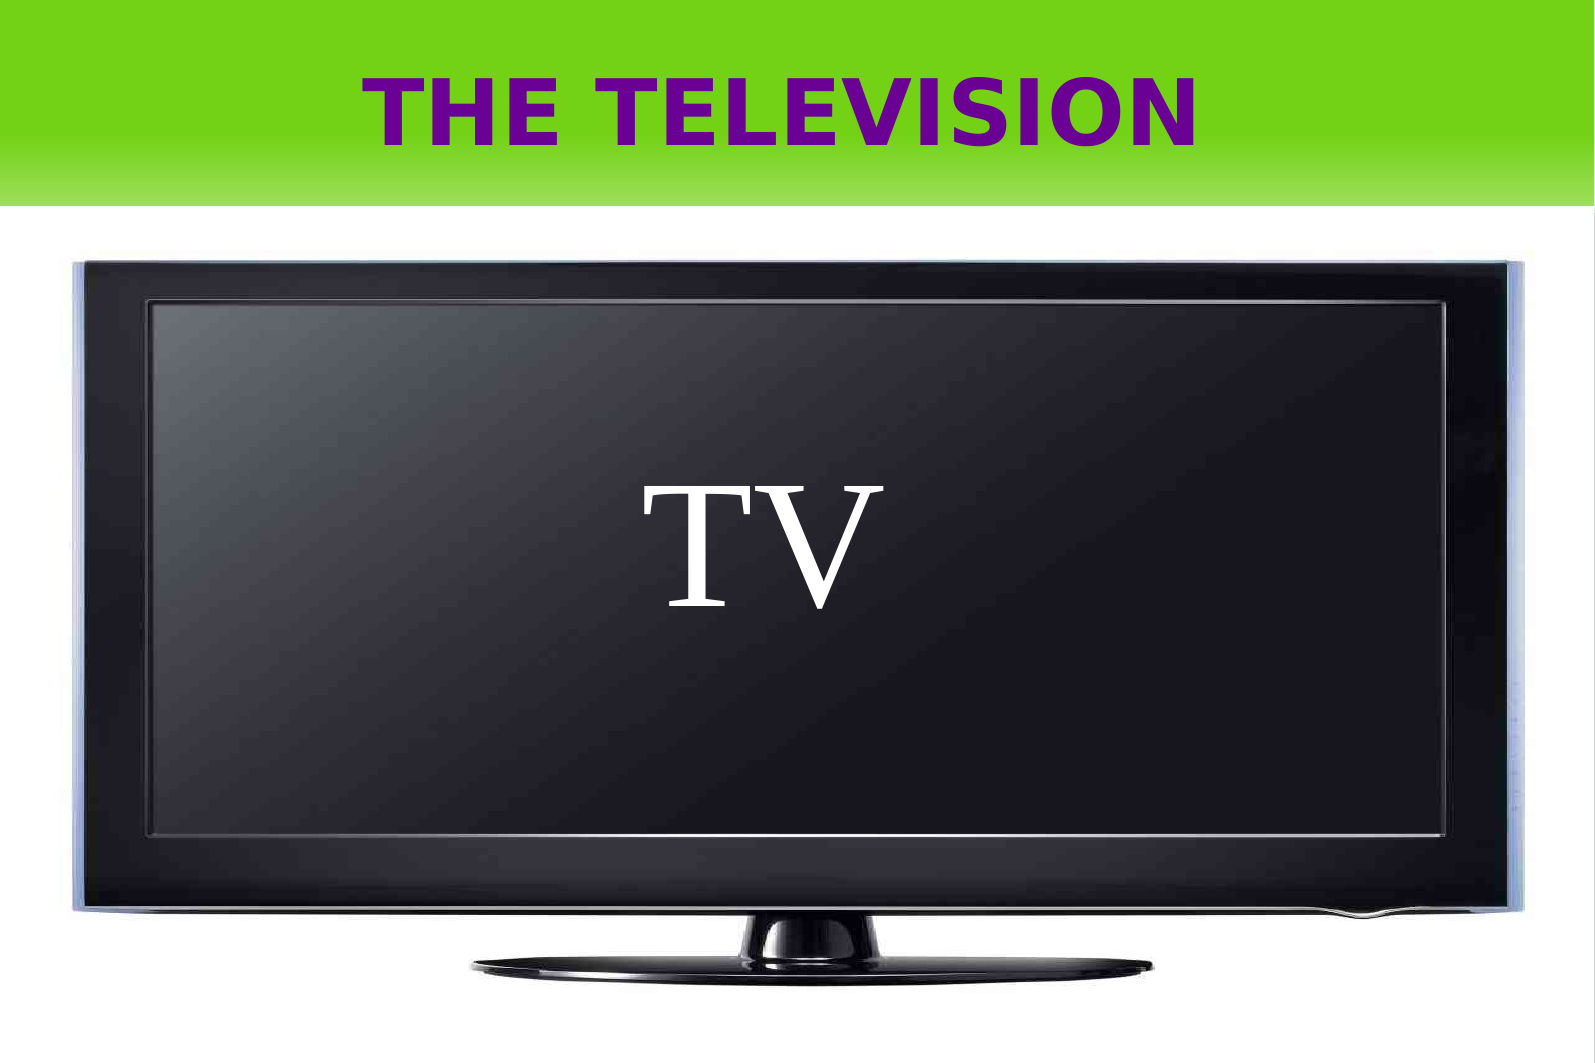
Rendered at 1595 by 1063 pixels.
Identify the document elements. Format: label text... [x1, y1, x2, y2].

title THE TELEVISION [74, 32, 1510, 196]
picture [0, 0, 1595, 1063]
list TV [0, 206, 1435, 945]
